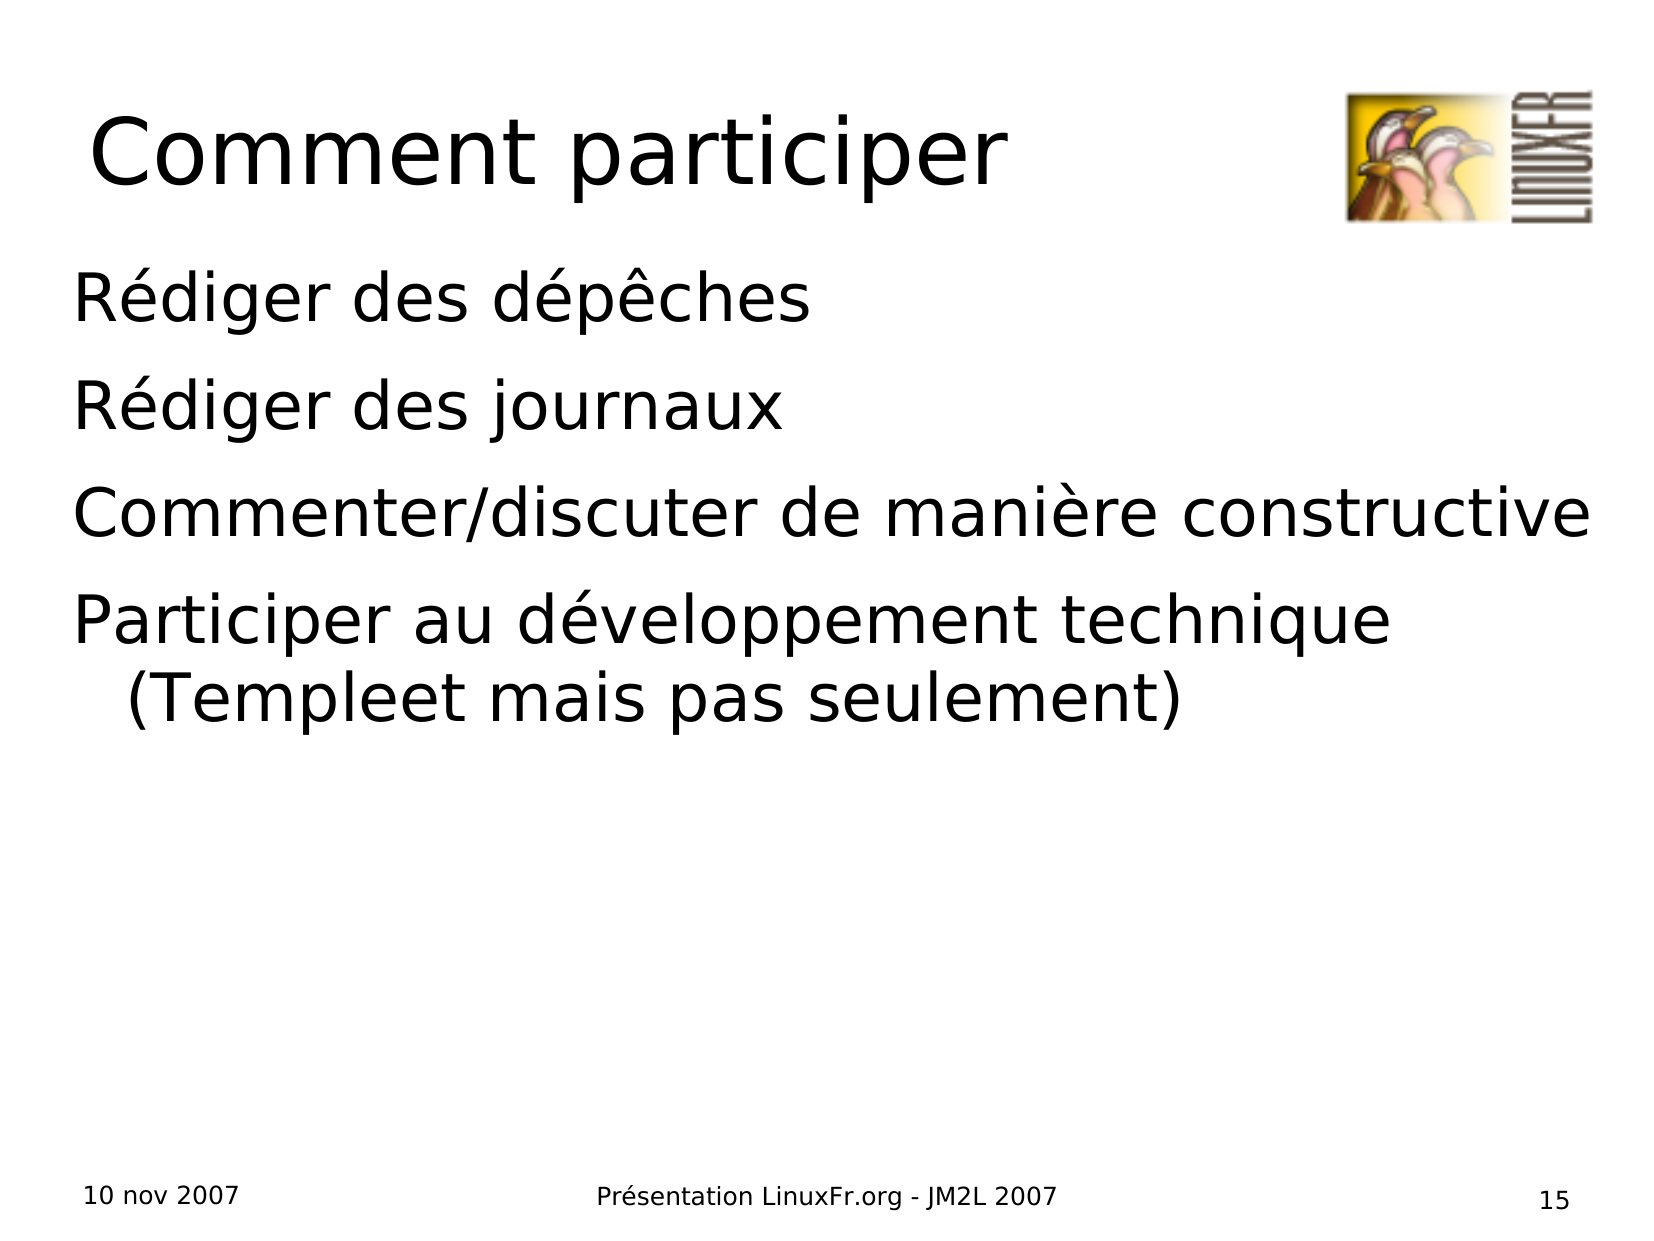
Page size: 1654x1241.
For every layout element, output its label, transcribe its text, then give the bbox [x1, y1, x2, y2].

title Comment participer [88, 49, 1342, 257]
list Rédiger des dépêches Rédiger des journaux Commenter/discuter de manière constructive Participer au développement technique (Templeet mais pas seulement) [54, 259, 1628, 1103]
picture [1342, 88, 1601, 229]
